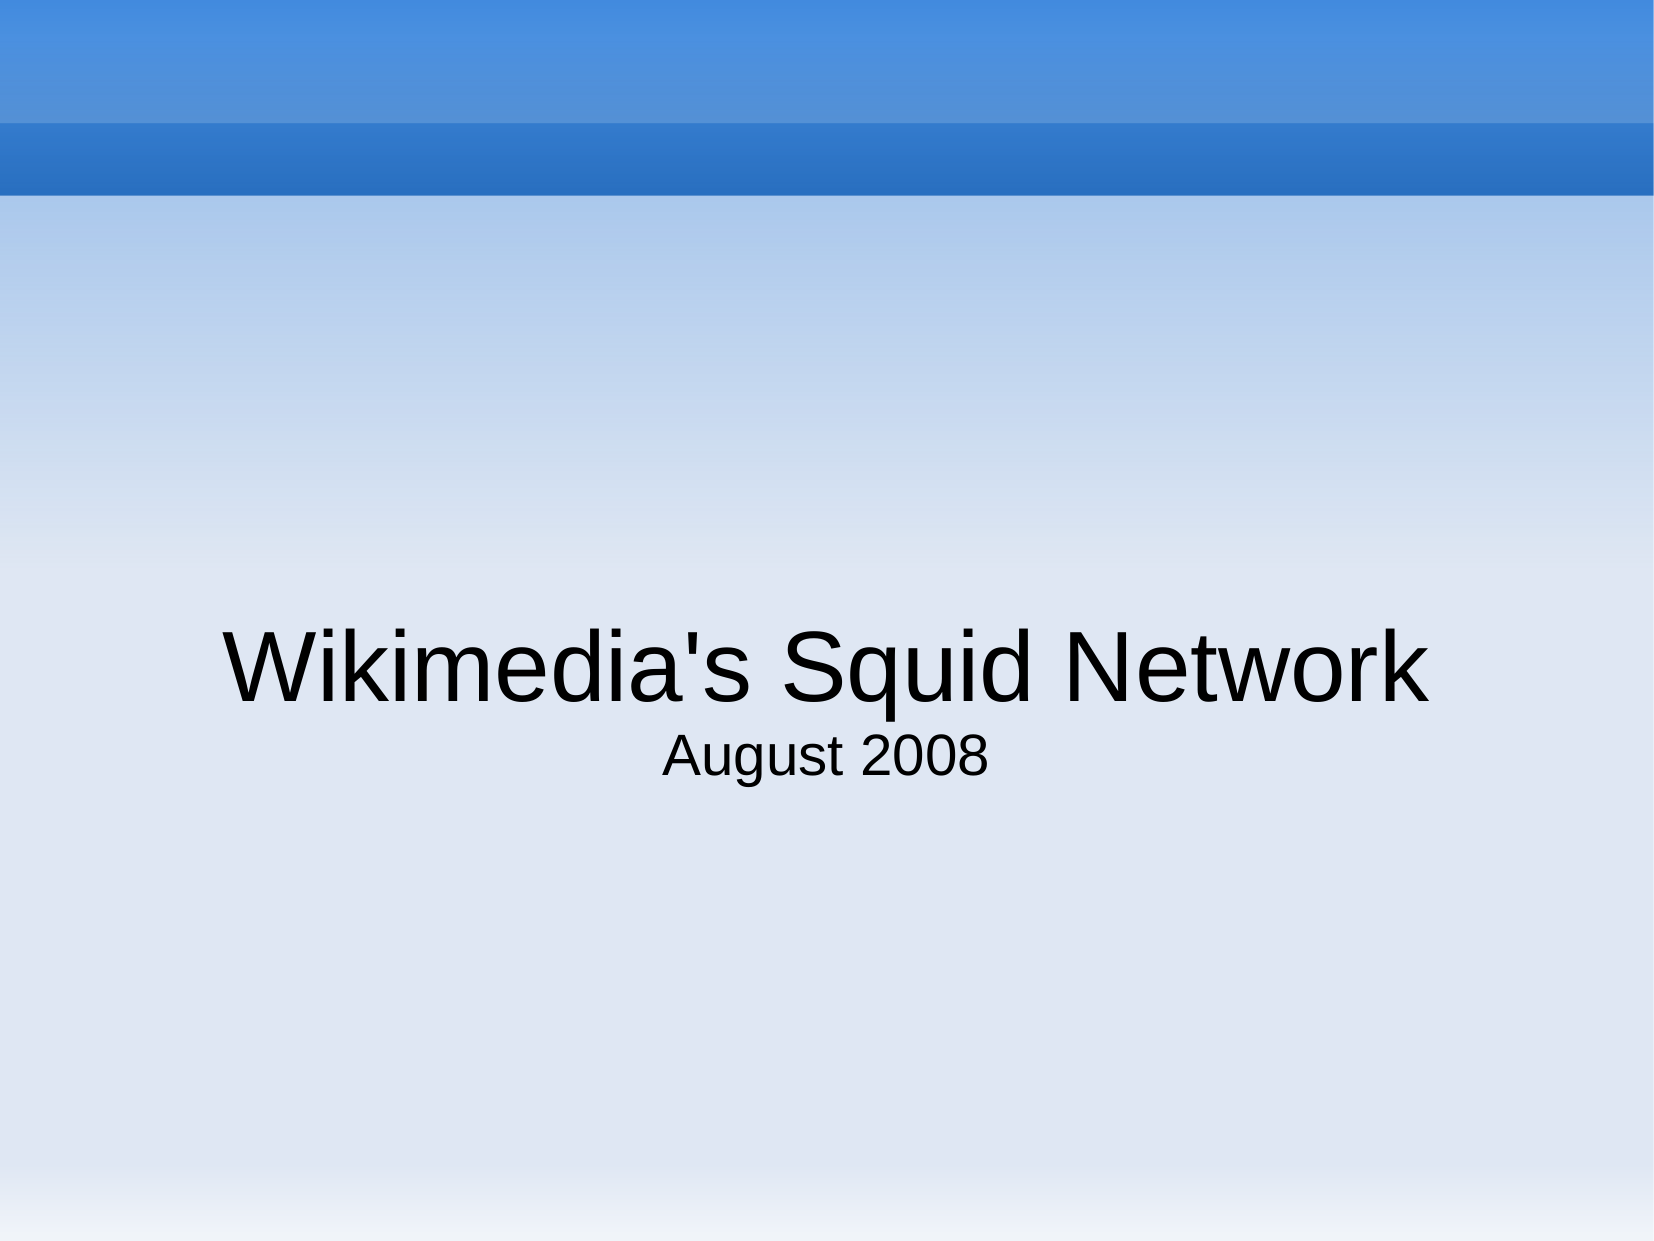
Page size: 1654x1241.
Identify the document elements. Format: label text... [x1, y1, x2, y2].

text_box Wikimedia's Squid Network August 2008 [82, 290, 1571, 1109]
picture [0, 0, 1654, 1241]
